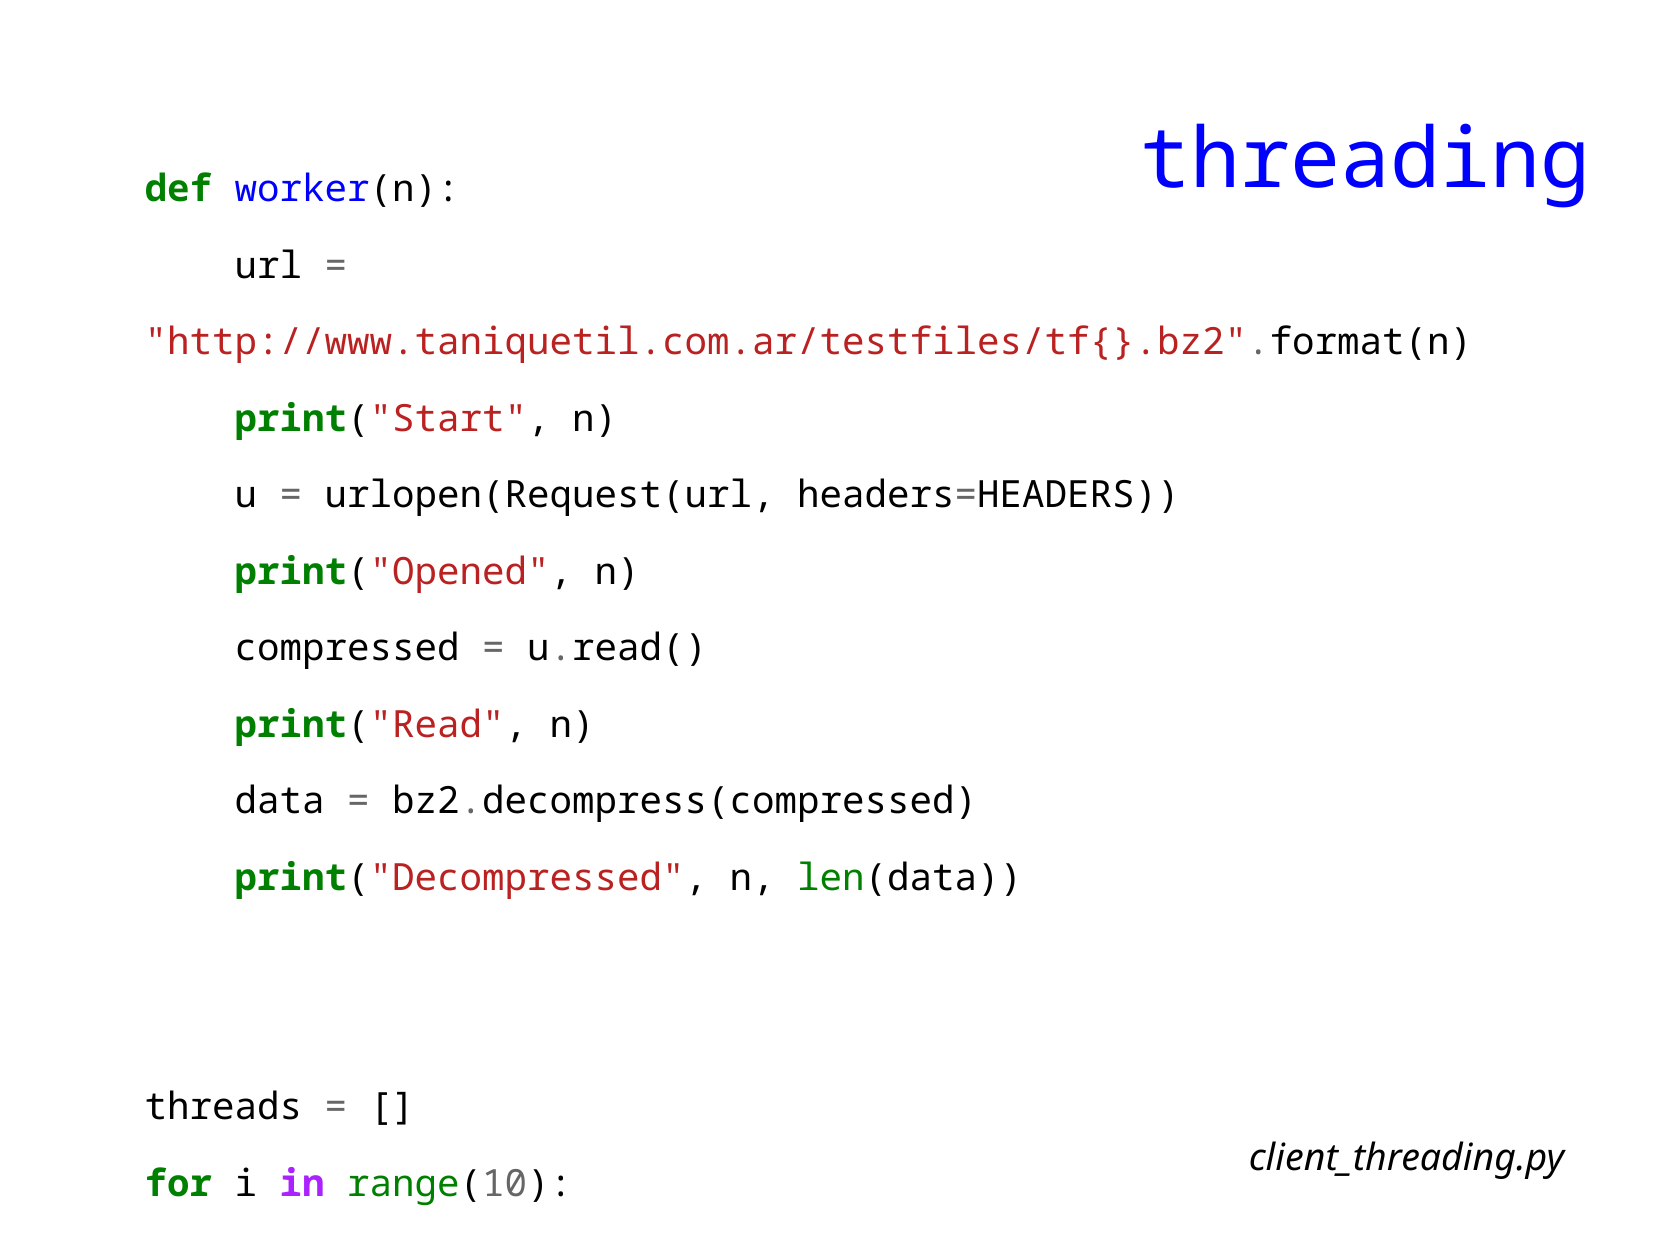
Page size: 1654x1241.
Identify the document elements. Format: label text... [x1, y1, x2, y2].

text_box threading [935, 89, 1607, 191]
text_box def worker(n): url = "http://www.taniquetil.com.ar/testfiles/tf{}.bz2".format(n) print("Start", n) u = urlopen(Request(url, headers=HEADERS)) print("Opened", n) compressed = u.read() print("Read", n) data = bz2.decompress(compressed) print("Decompressed", n, len(data)) threads = [] for i in range(10): th = threading.Thread(target=worker, args=(i,)) th.start() threads.append(th) for th in threads: th.join() print("Done") [129, 128, 1582, 1193]
